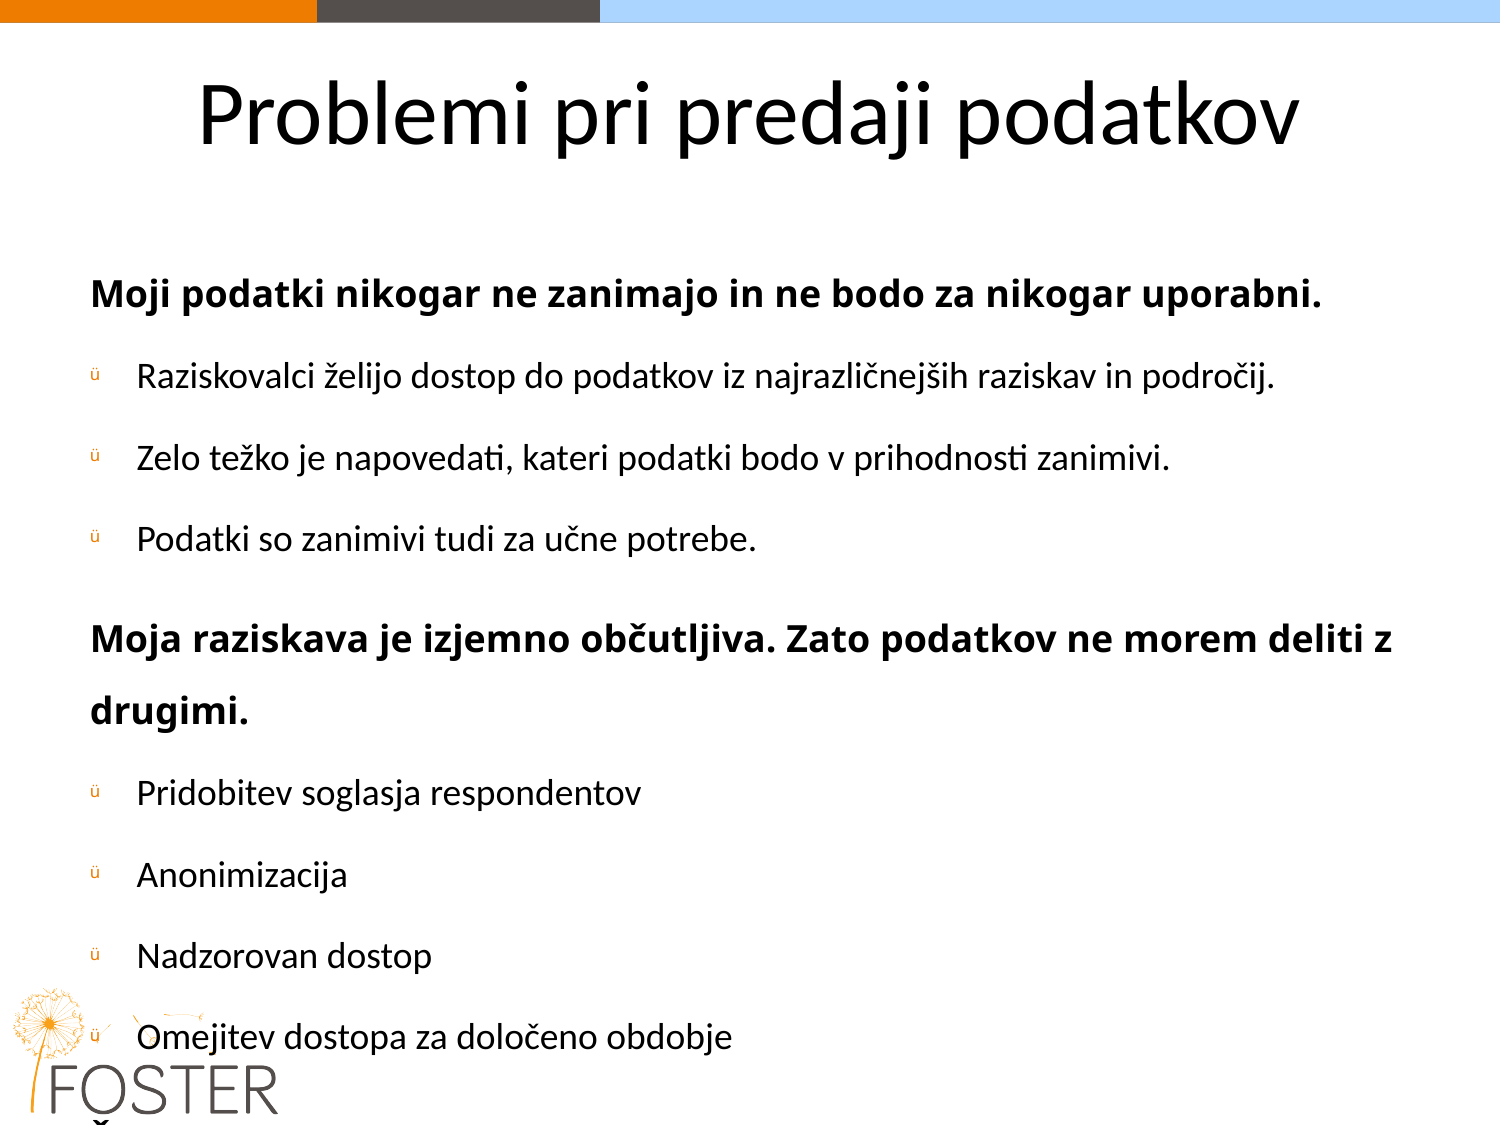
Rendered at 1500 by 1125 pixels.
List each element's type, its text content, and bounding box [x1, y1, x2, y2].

title Problemi pri predaji podatkov [75, 45, 1425, 233]
picture [13, 988, 278, 1125]
list Moji podatki nikogar ne zanimajo in ne bodo za nikogar uporabni. Raziskovalci želijo dostop do podatkov iz najrazličnejših raziskav in področij. Zelo težko je napovedati, kateri podatki bodo v prihodnosti zanimivi. Podatki so zanimivi tudi za učne potrebe. Moja raziskava je izjemno občutljiva. Zato podatkov ne morem deliti z drugimi. Pridobitev soglasja respondentov Anonimizacija Nadzorovan dostop Omejitev dostopa za določeno obdobje Želim objaviti svoje delo, preden kdo drug vidi moje podatke. Podatke raziskovalec, ki jih je ustvaril, sam najbolje pozna; veliko bolje od drugih, ki se bodo šele prvič srečali z njimi. Možna omejitev dostopa do podatkov za določeno obdobje. [75, 262, 1425, 1005]
